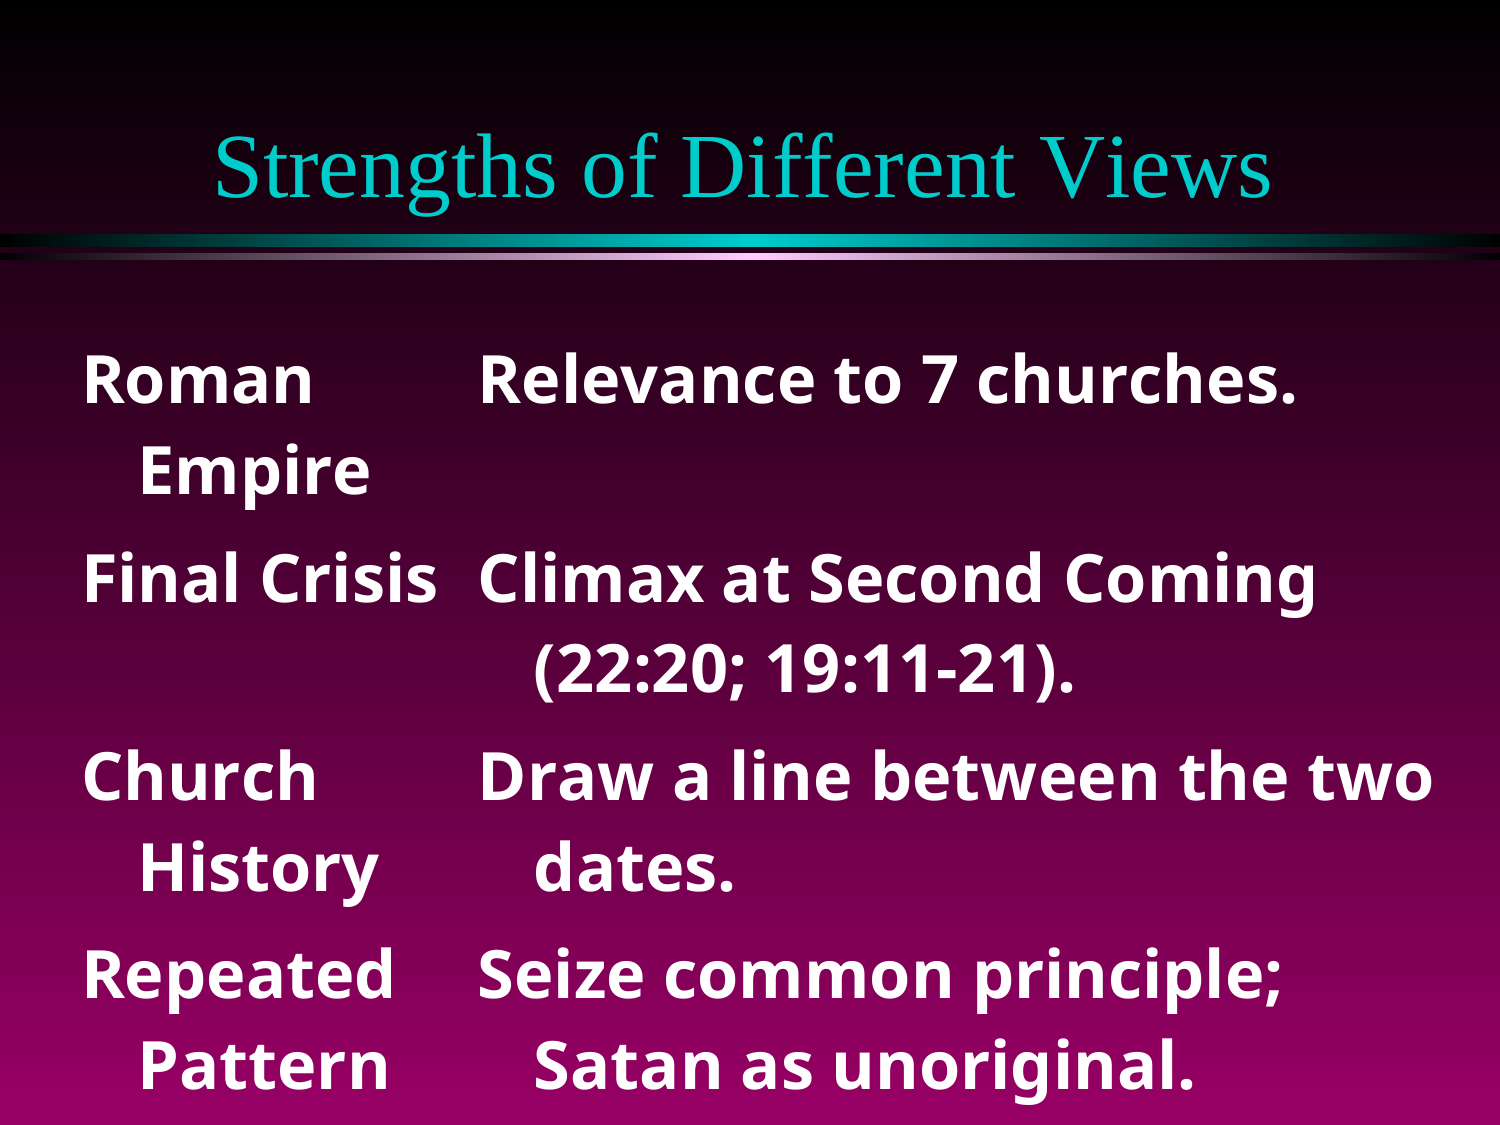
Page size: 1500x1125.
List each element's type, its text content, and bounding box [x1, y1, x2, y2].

list Roman Empire Final Crisis Church History Repeated Pattern [65, 324, 538, 1030]
list Relevance to 7 churches. Climax at Second Coming (22:20; 19:11-21). Draw a line between the two dates. Seize common principle; Satan as unoriginal. [538, 324, 1461, 1030]
title Strengths of Different Views [99, 37, 1388, 225]
